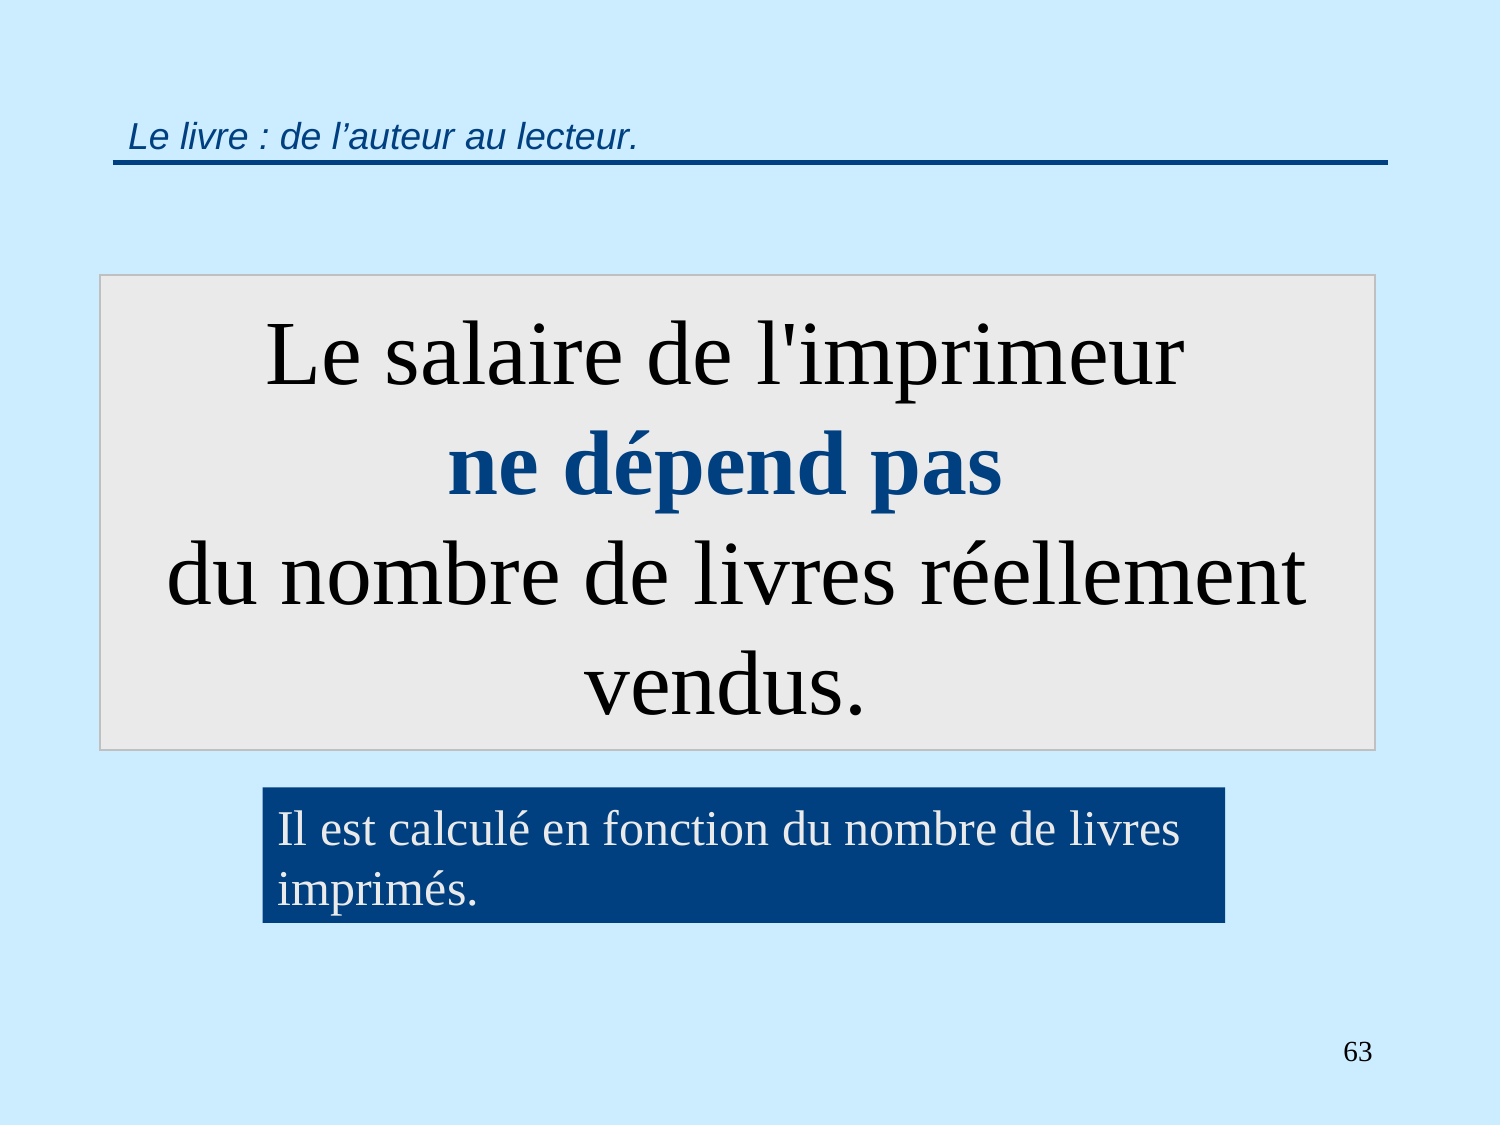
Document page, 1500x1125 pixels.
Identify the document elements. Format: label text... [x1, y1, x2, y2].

text_box Le livre : de l’auteur au lecteur. [113, 104, 655, 160]
text_box Il est calculé en fonction du nombre de livres imprimés. [262, 787, 1226, 923]
title Le salaire de l'imprimeur ne dépend pas du nombre de livres réellement vendus. [99, 274, 1375, 751]
